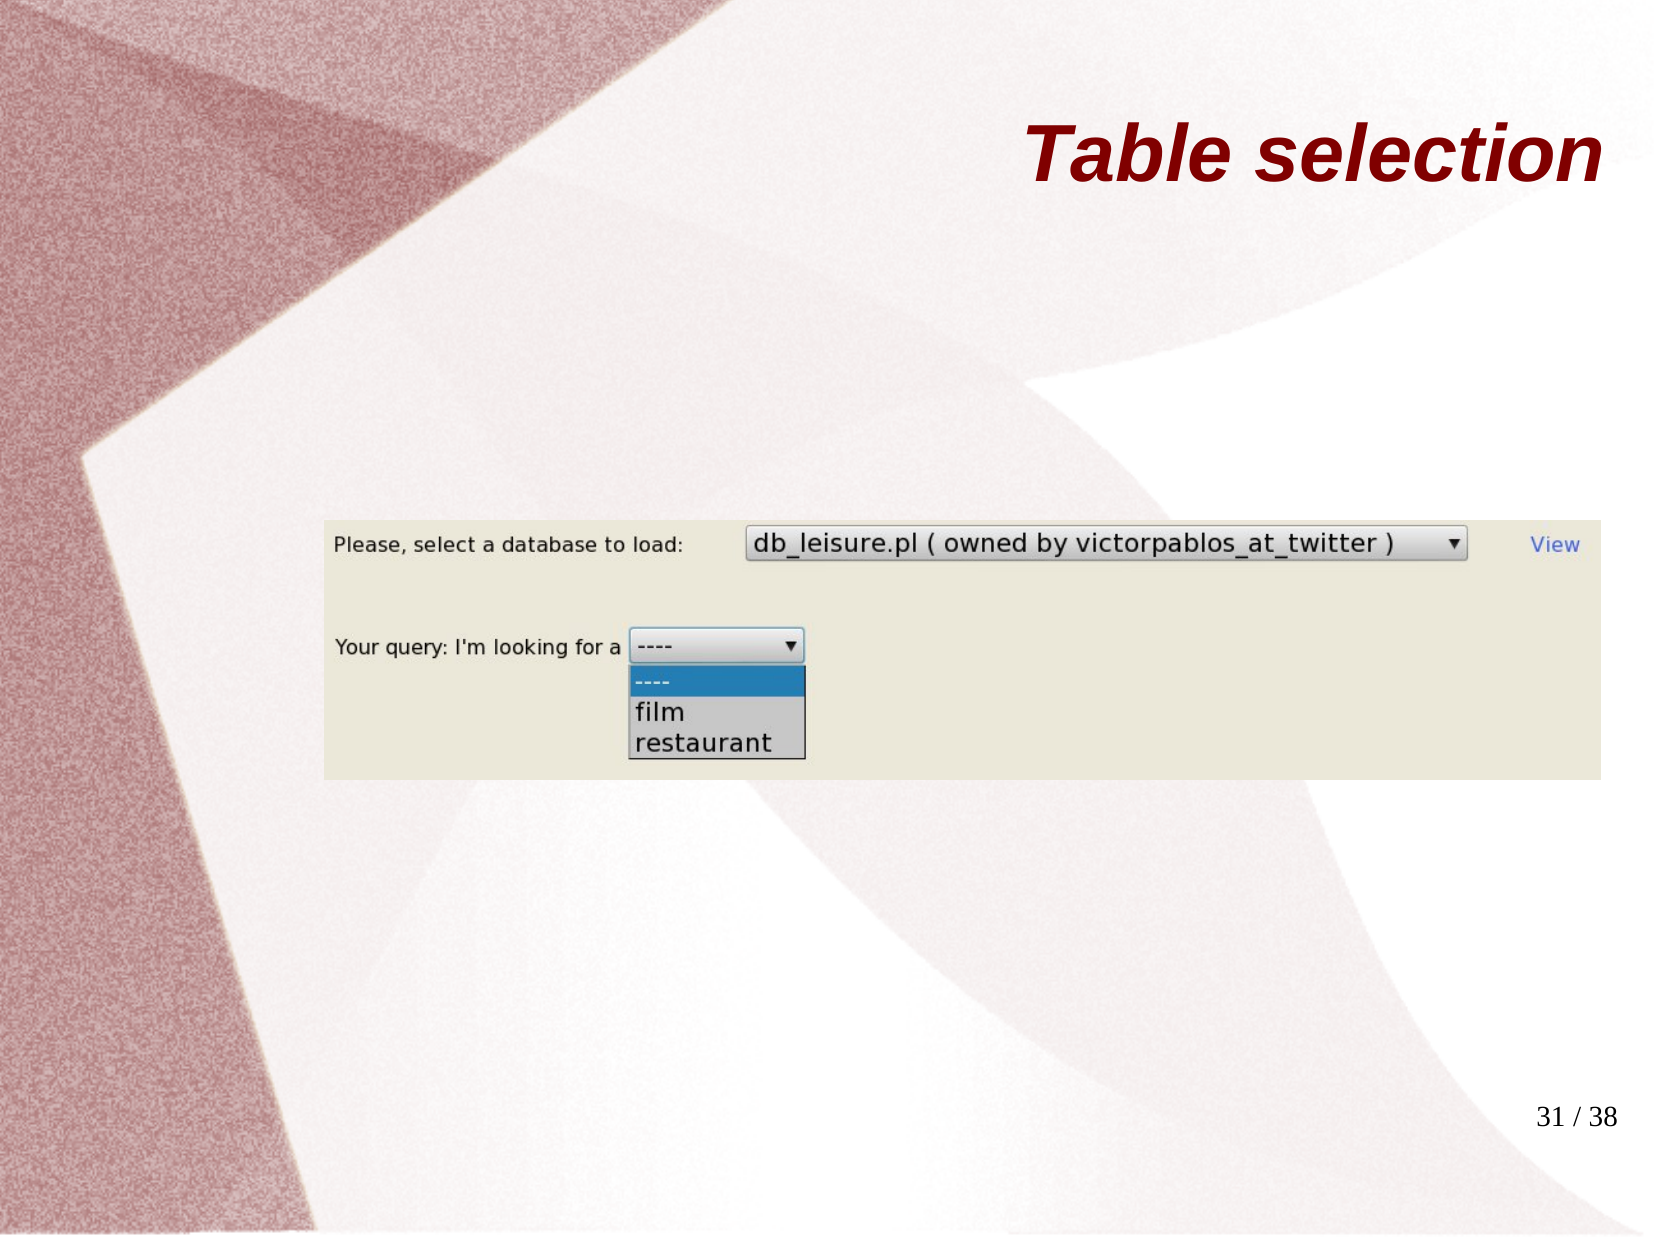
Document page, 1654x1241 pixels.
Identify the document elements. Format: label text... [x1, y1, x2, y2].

picture [0, 0, 1654, 1241]
title Table selection [596, 49, 1607, 257]
